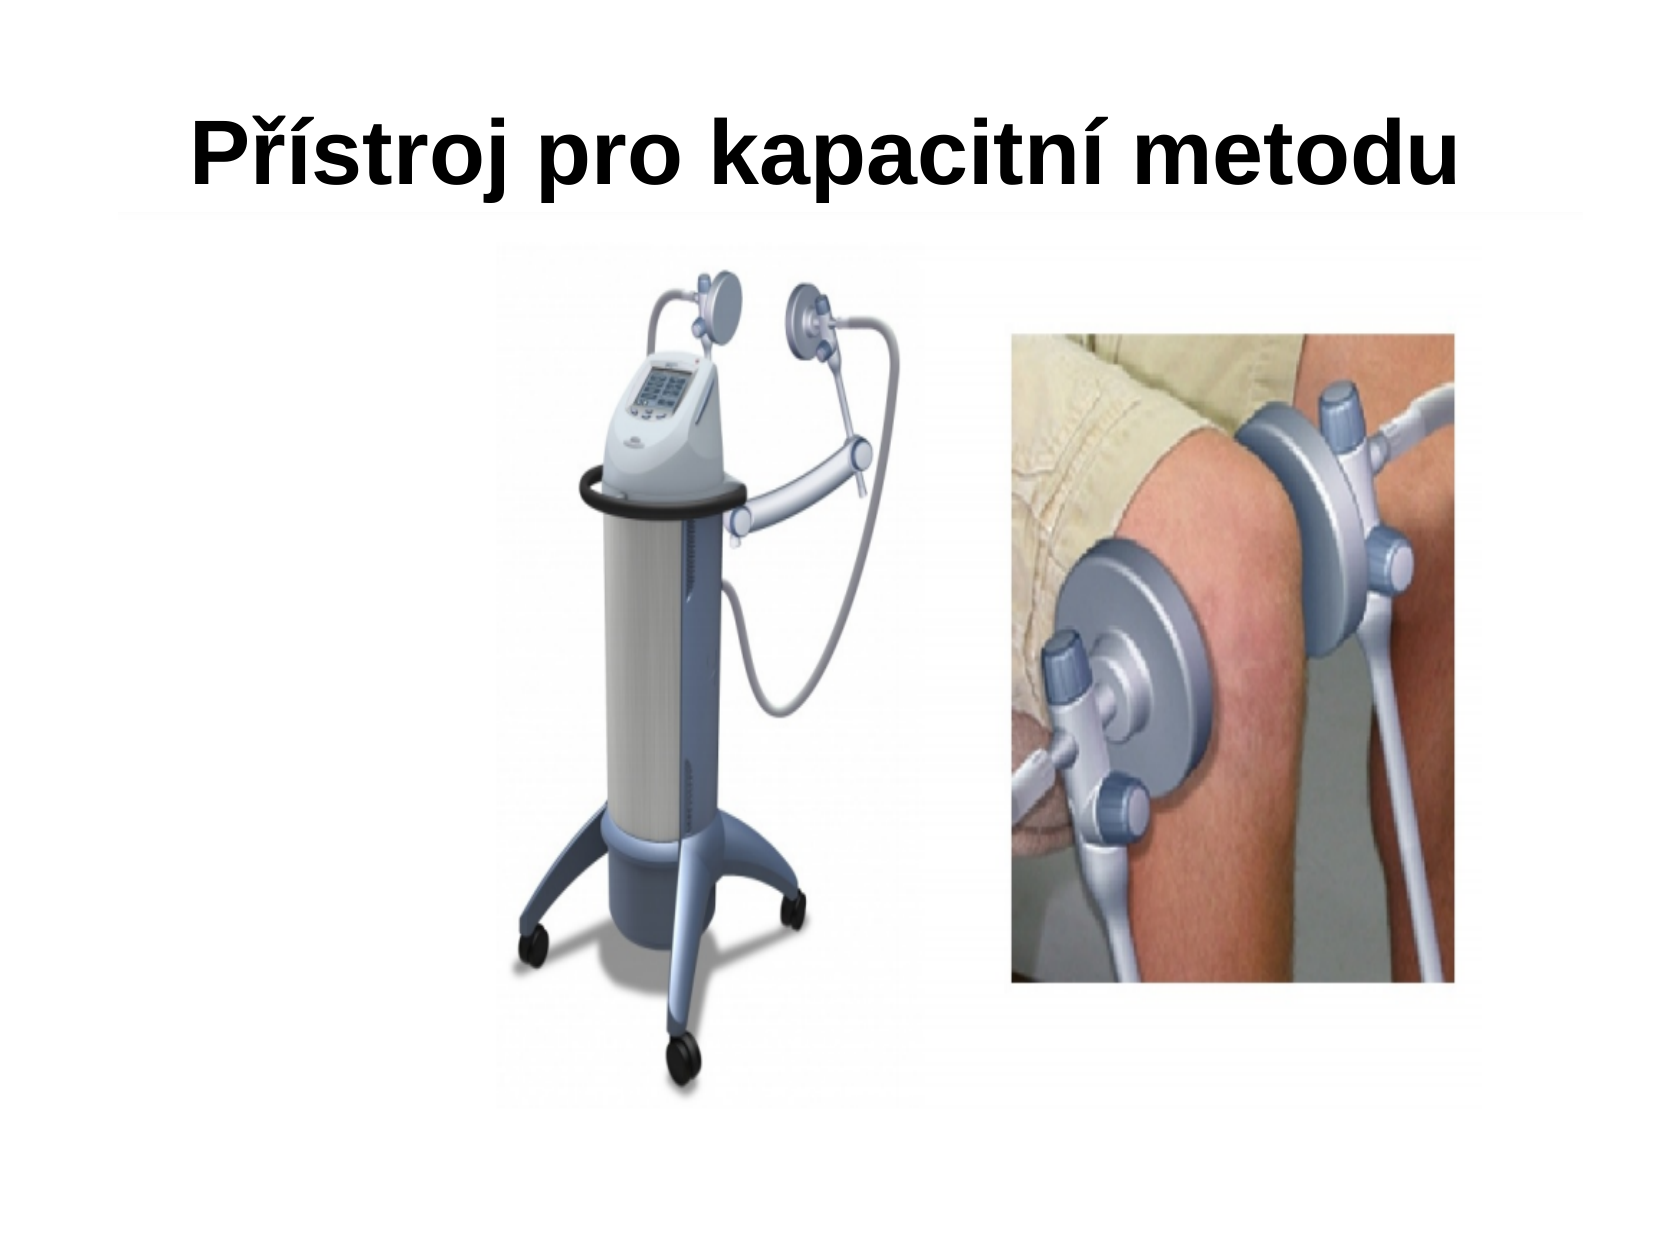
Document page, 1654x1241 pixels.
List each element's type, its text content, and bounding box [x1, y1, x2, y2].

title Přístroj pro kapacitní metodu [82, 49, 1571, 257]
picture [118, 212, 1583, 1146]
